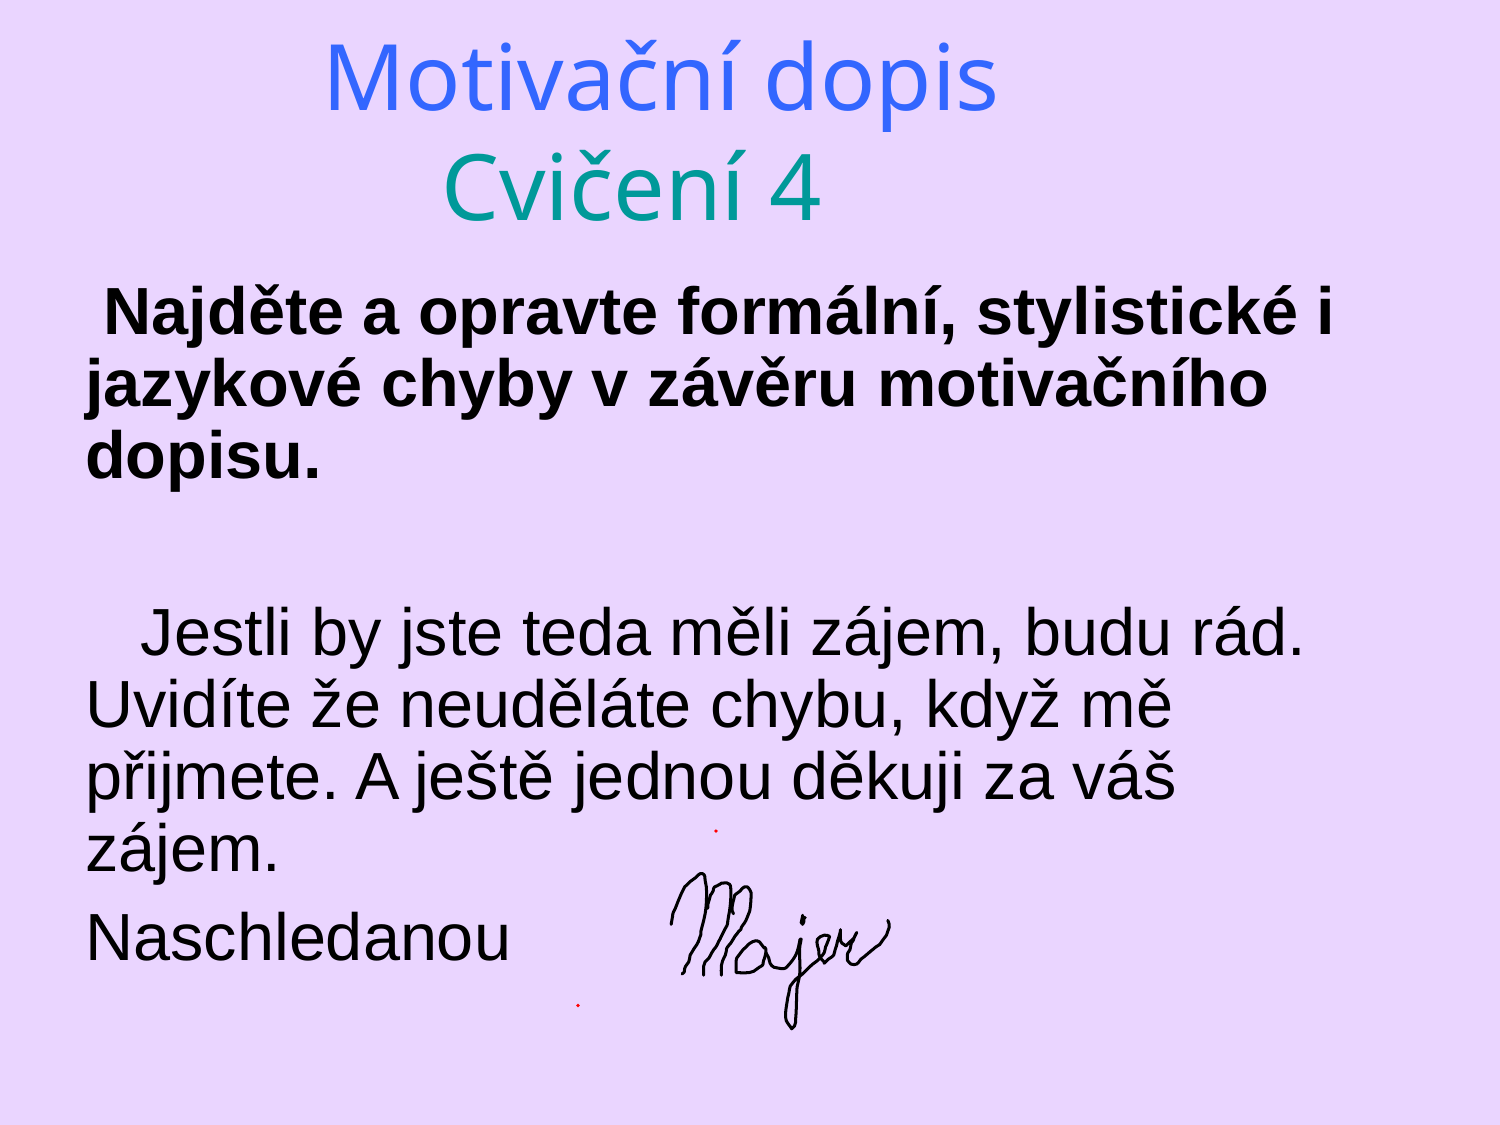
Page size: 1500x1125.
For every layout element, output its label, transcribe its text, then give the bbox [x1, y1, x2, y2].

picture [665, 867, 896, 1035]
text_box Najděte a opravte formální, stylistické i jazykové chyby v závěru motivačního dopisu. Jestli by jste teda měli zájem, budu rád. Uvidíte že neuděláte chybu, když mě přijmete. A ještě jednou děkuji za váš zájem. Naschledanou [70, 269, 1395, 1125]
title Motivační dopis Cvičení 4 [93, 11, 1430, 247]
picture [571, 998, 585, 1013]
picture [709, 824, 723, 838]
